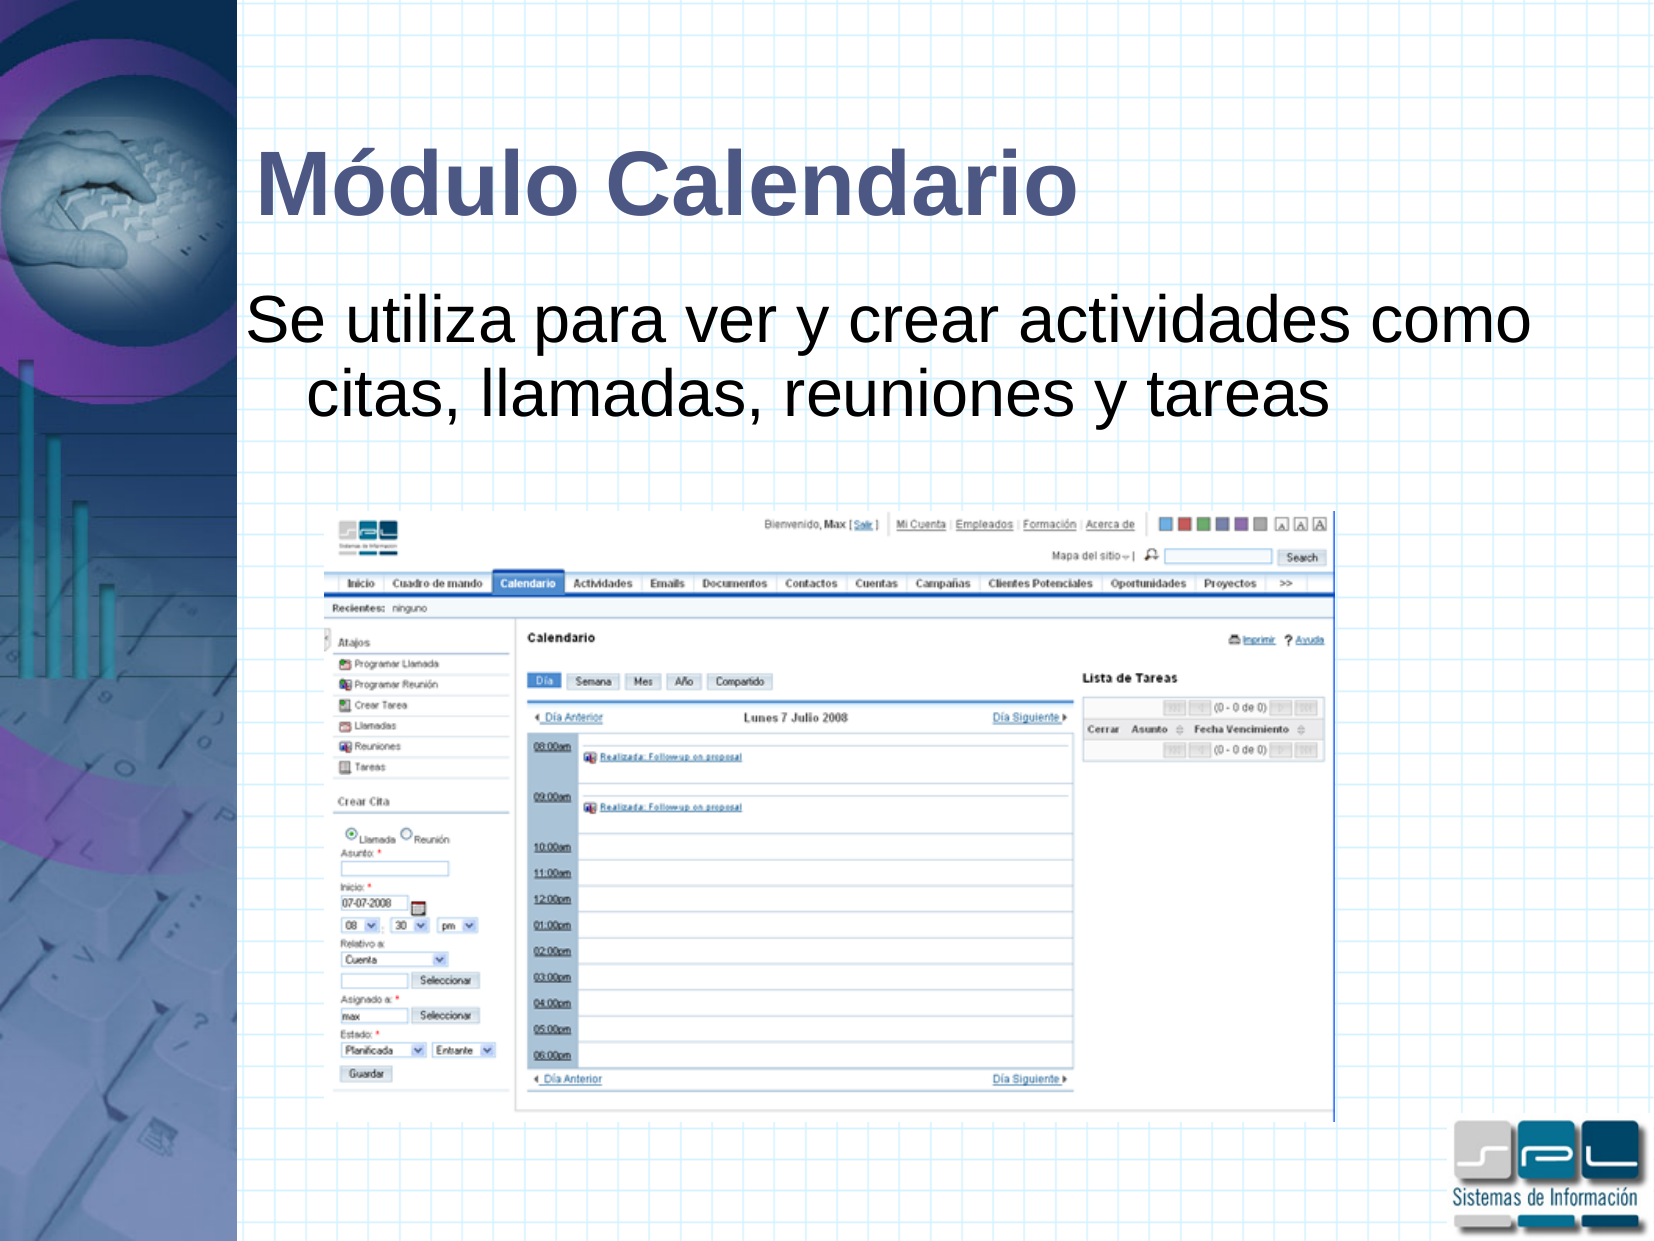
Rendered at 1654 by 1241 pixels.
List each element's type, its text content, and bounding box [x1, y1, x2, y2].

list Se utiliza para ver y crear actividades como citas, llamadas, reuniones y tareas [236, 281, 1616, 1063]
title Módulo Calendario [254, 131, 1640, 235]
picture [0, 0, 1654, 1241]
